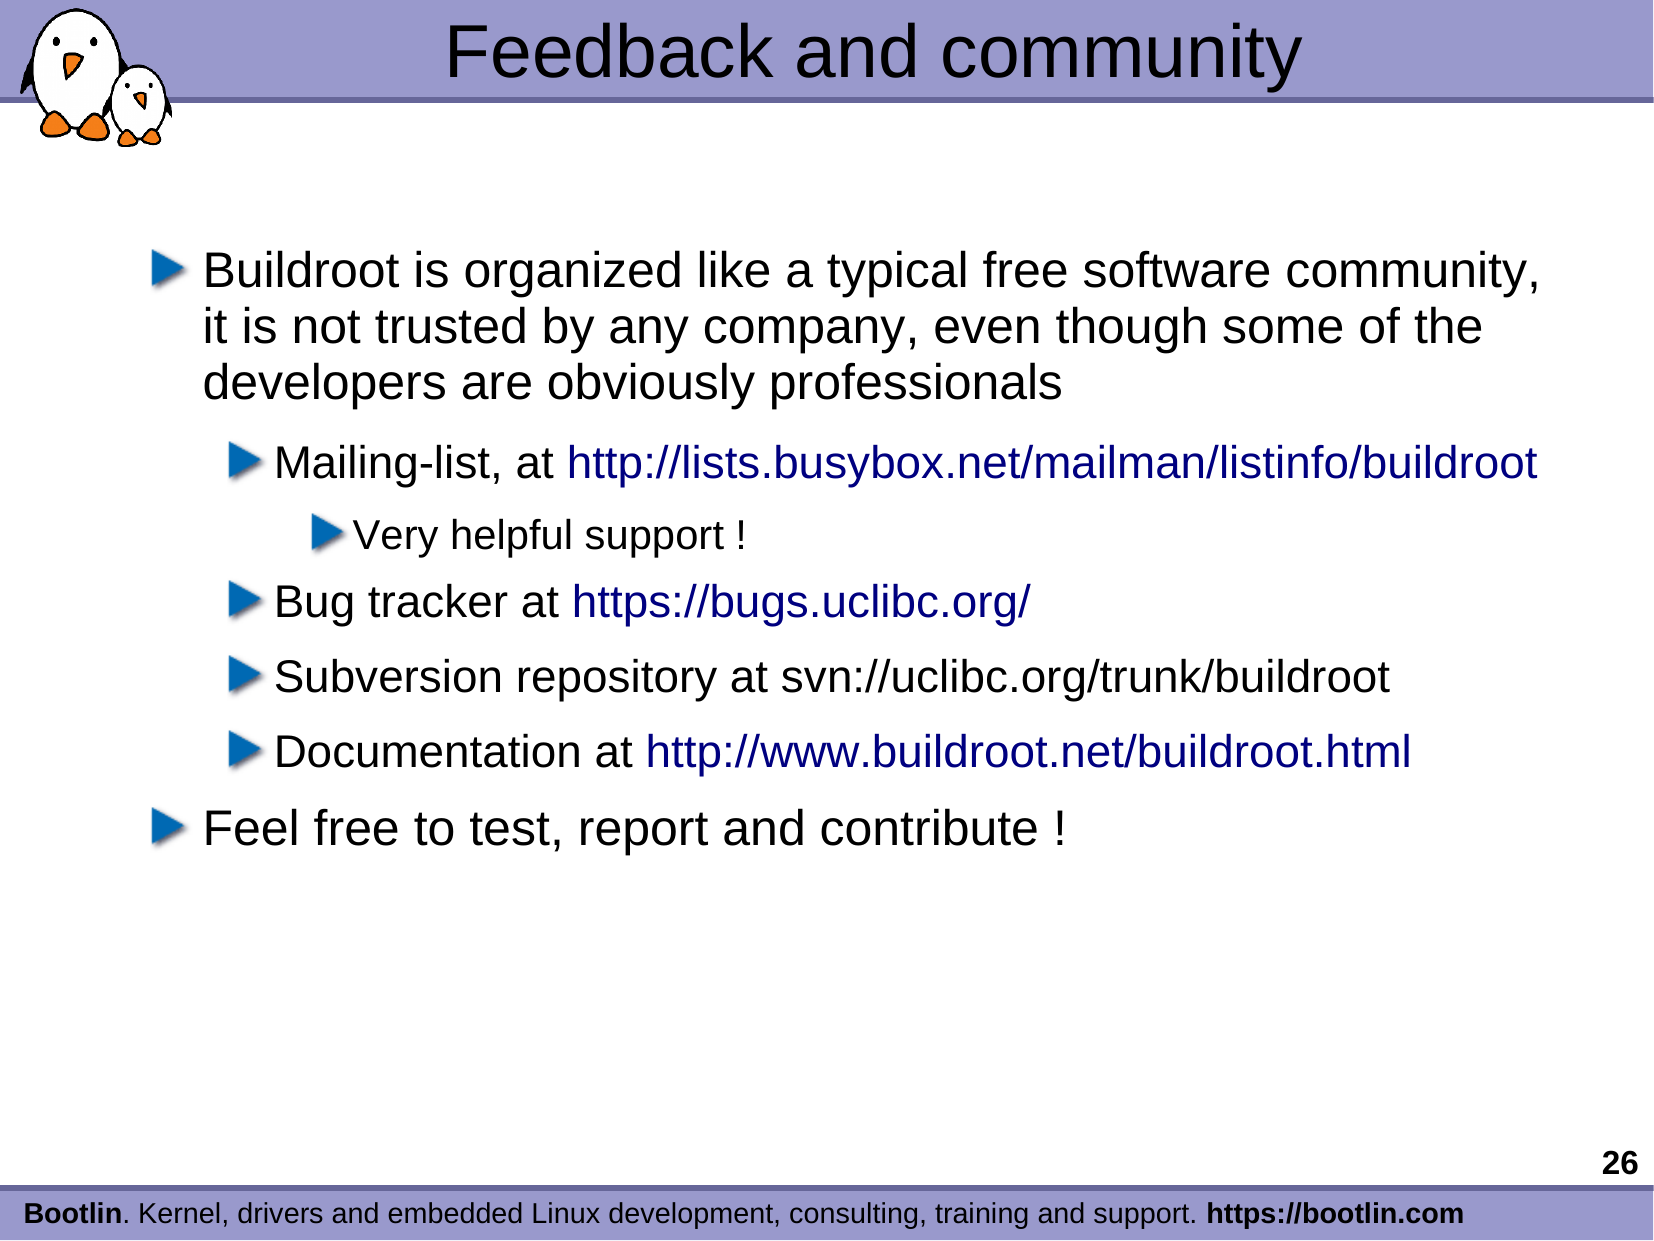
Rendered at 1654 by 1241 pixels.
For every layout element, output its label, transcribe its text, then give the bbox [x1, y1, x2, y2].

title Feedback and community [197, 5, 1551, 97]
list Buildroot is organized like a typical free software community, it is not trusted by any company, even though some of the developers are obviously professionals Mailing-list, at http://lists.busybox.net/mailman/listinfo/buildroot Very helpful support ! Bug tracker at https://bugs.uclibc.org/ Subversion repository at svn://uclibc.org/trunk/buildroot Documentation at http://www.buildroot.net/buildroot.html Feel free to test, report and contribute ! [131, 242, 1544, 1093]
picture [20, 8, 172, 147]
